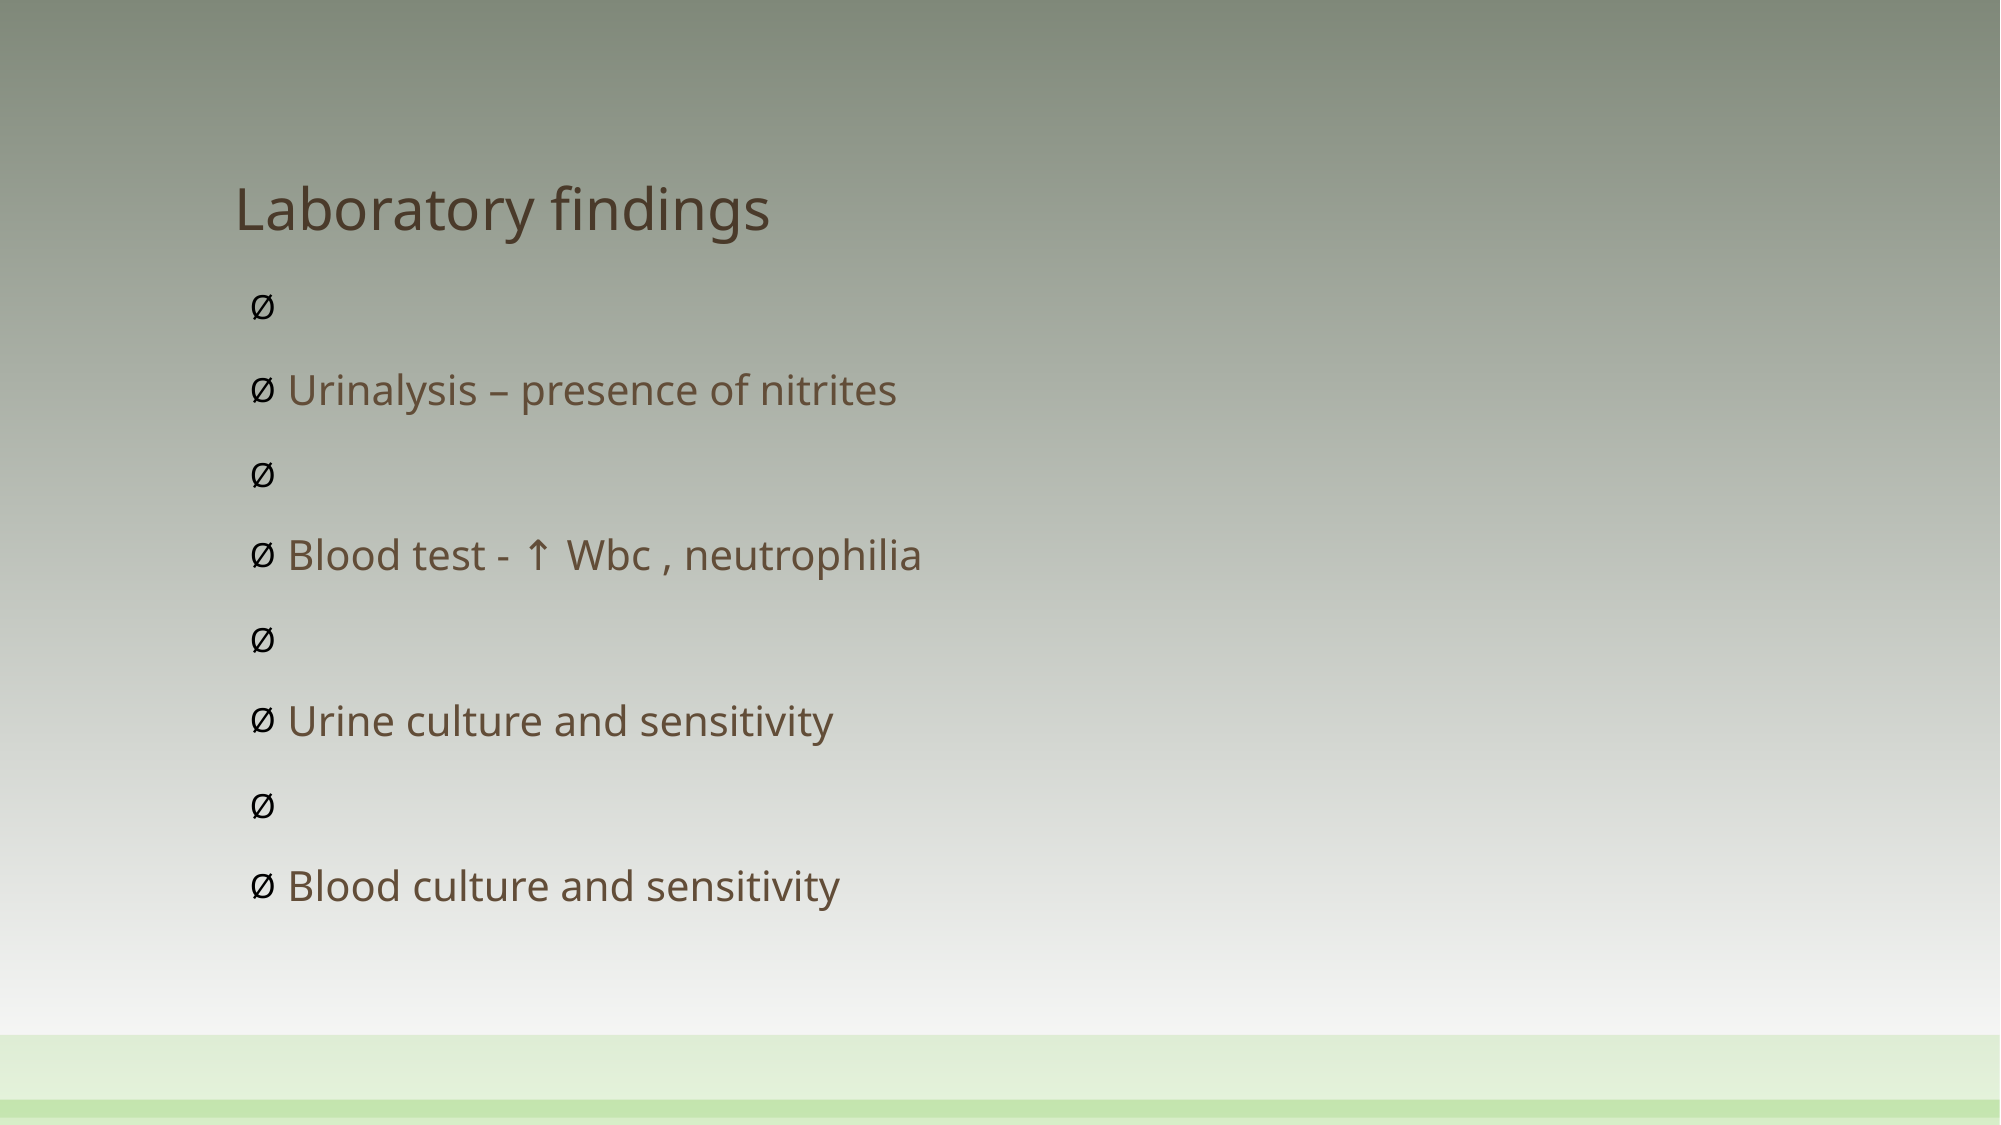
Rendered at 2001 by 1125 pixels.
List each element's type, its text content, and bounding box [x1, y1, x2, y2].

title Laboratory findings [219, 71, 1780, 251]
list Urinalysis – presence of nitrites Blood test - ↑ Wbc , neutrophilia Urine culture and sensitivity Blood culture and sensitivity [219, 274, 1780, 987]
